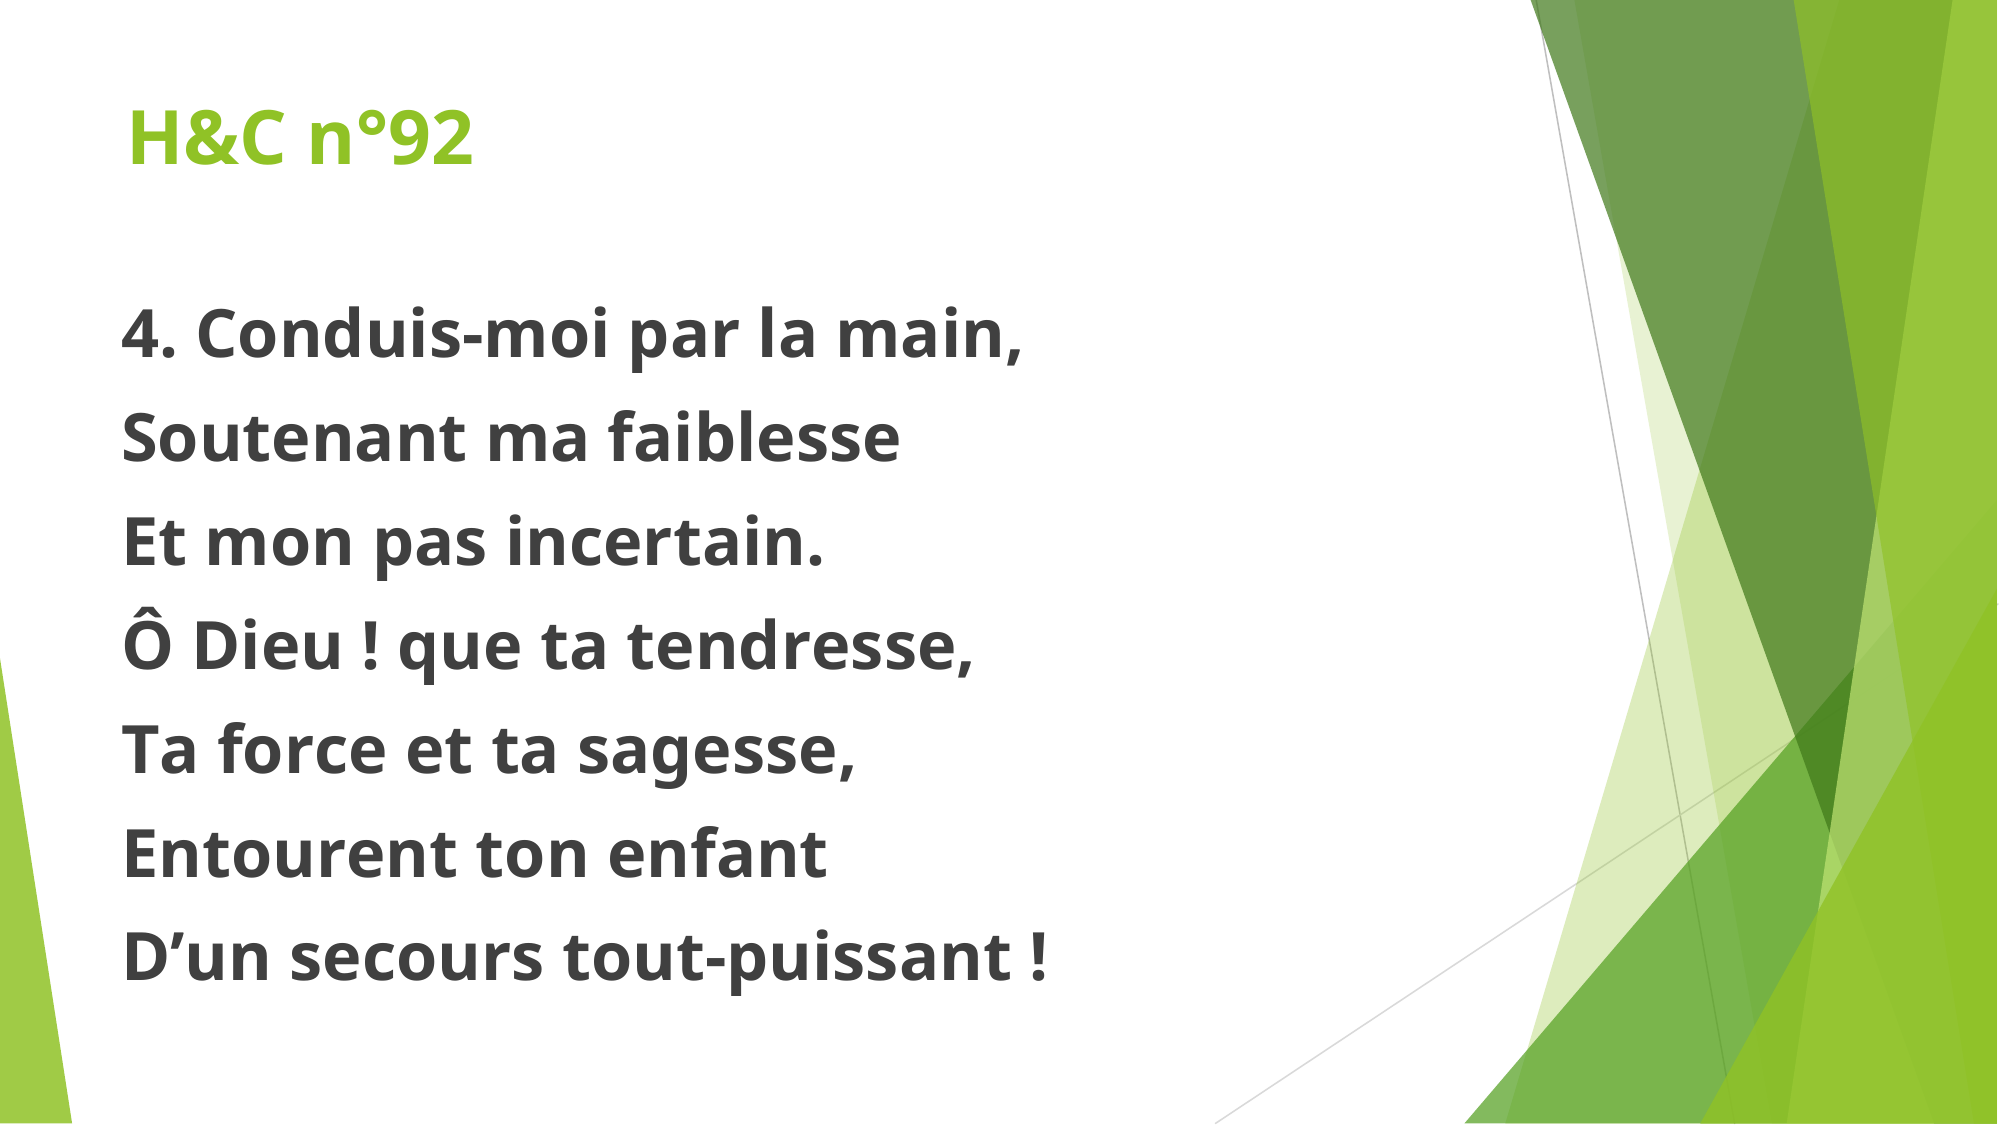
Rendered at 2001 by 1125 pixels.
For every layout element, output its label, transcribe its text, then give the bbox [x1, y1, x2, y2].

text_box H&C n°92 [111, 82, 1522, 213]
text_box 4. Conduis-moi par la main, Soutenant ma faiblesse Et mon pas incertain. Ô Dieu ! que ta tendresse, Ta force et ta sagesse, Entourent ton enfant D’un secours tout-puissant ! [106, 271, 1973, 1037]
